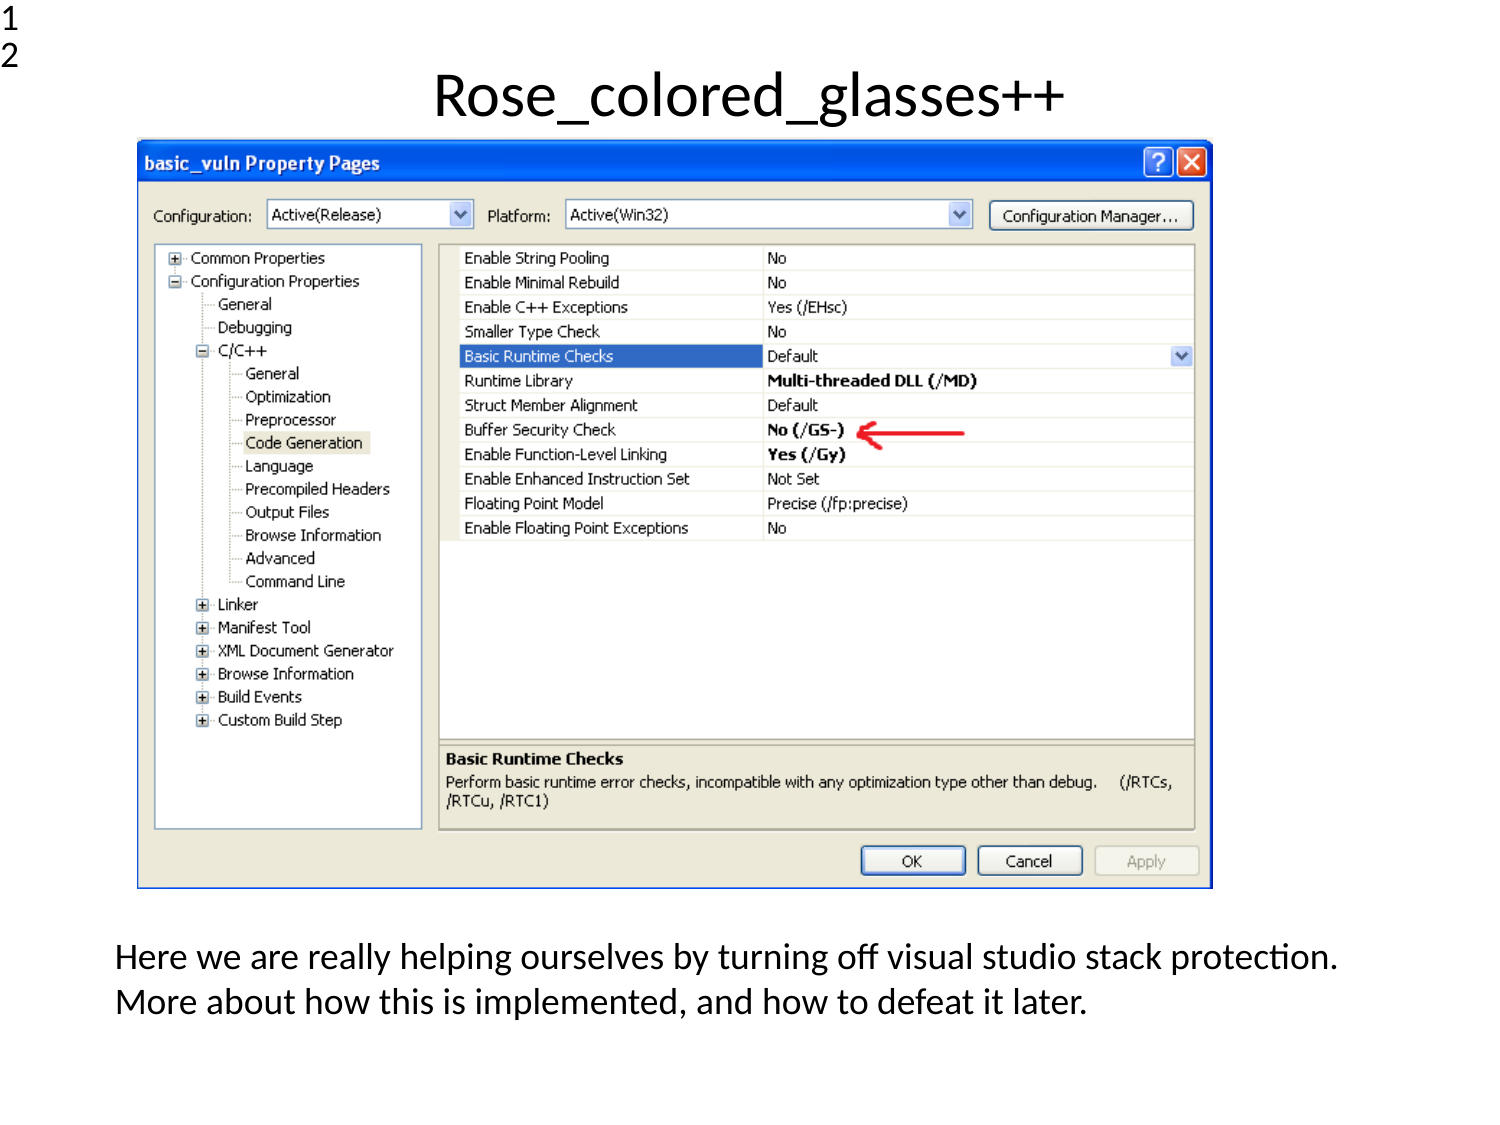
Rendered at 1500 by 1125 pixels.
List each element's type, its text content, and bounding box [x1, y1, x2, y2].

picture [137, 137, 1213, 889]
title Rose_colored_glasses++ [75, 45, 1425, 138]
text_box Here we are really helping ourselves by turning off visual studio stack protection. More about how this is implemented, and how to defeat it later. [99, 924, 1413, 1030]
